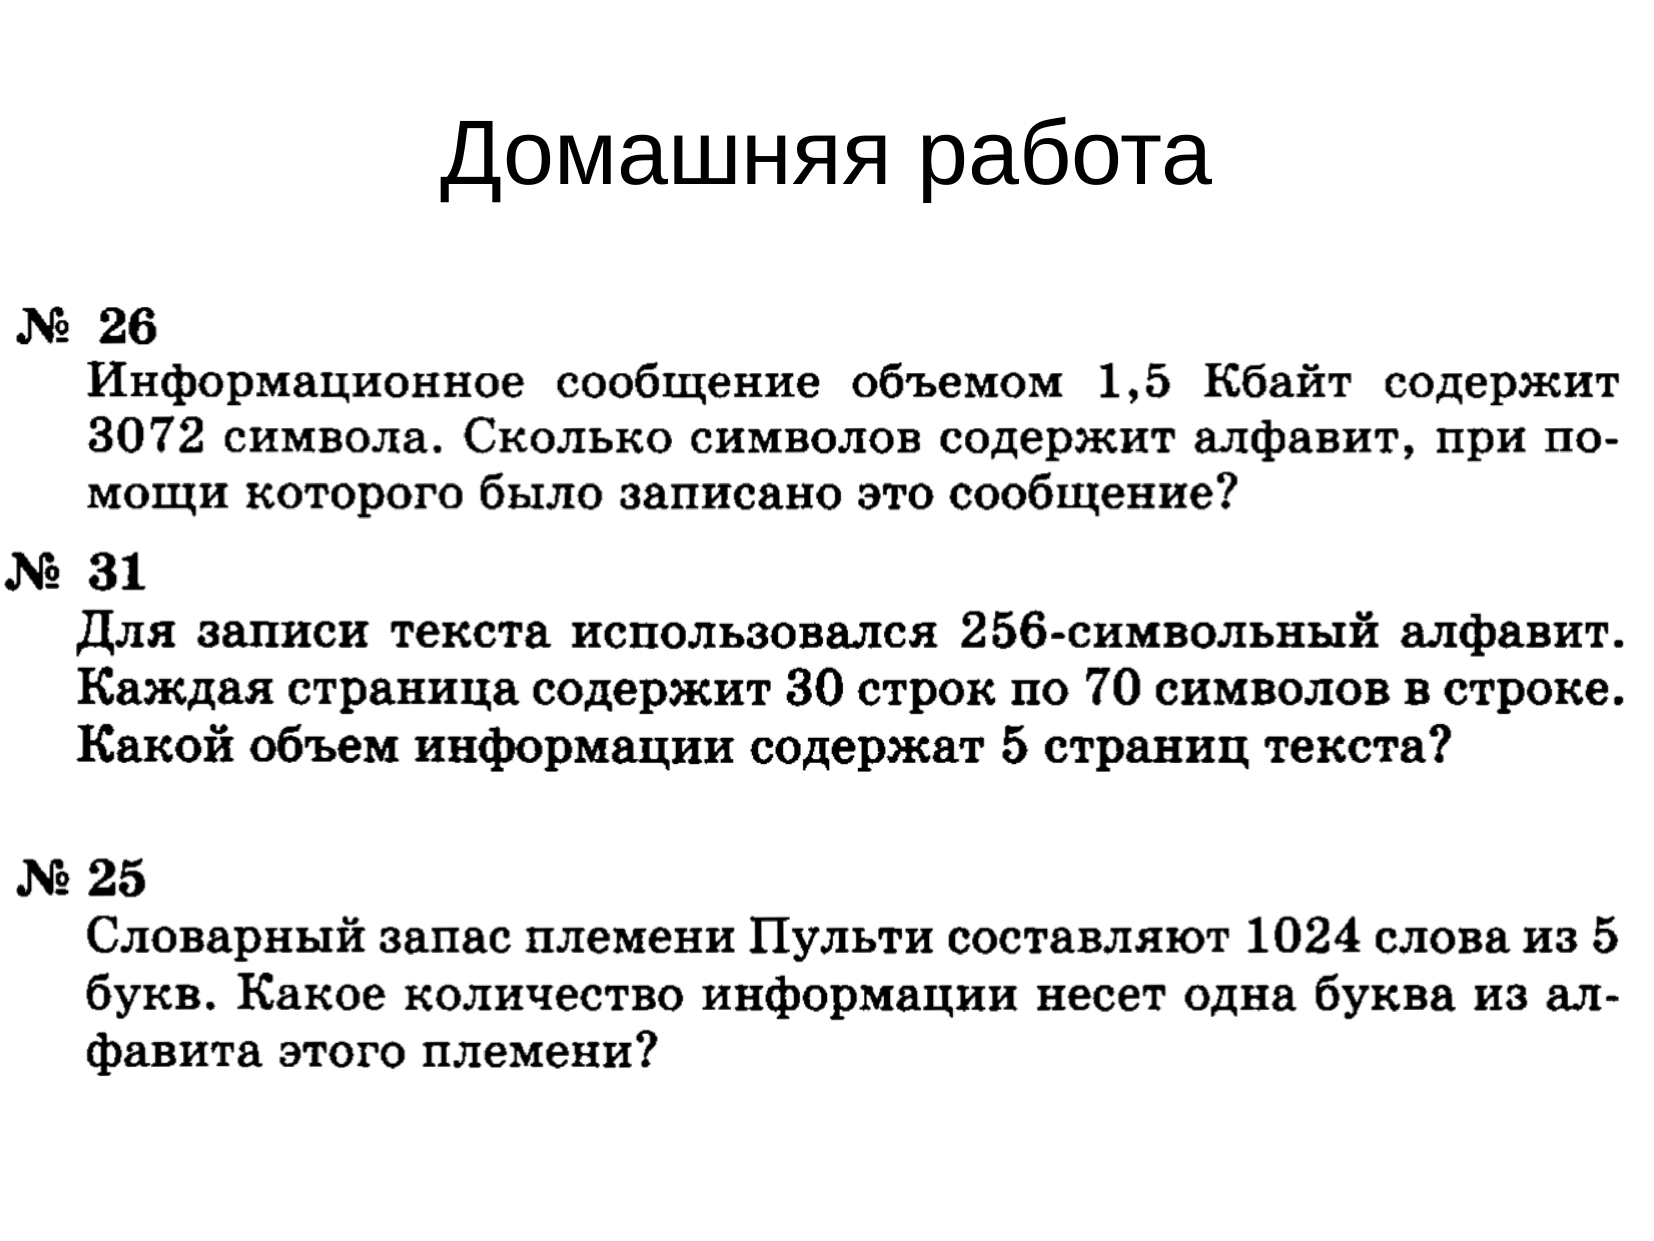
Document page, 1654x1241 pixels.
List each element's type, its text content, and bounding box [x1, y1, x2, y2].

picture [0, 260, 1649, 798]
title Домашняя работа [82, 49, 1571, 257]
picture [0, 819, 1643, 1102]
